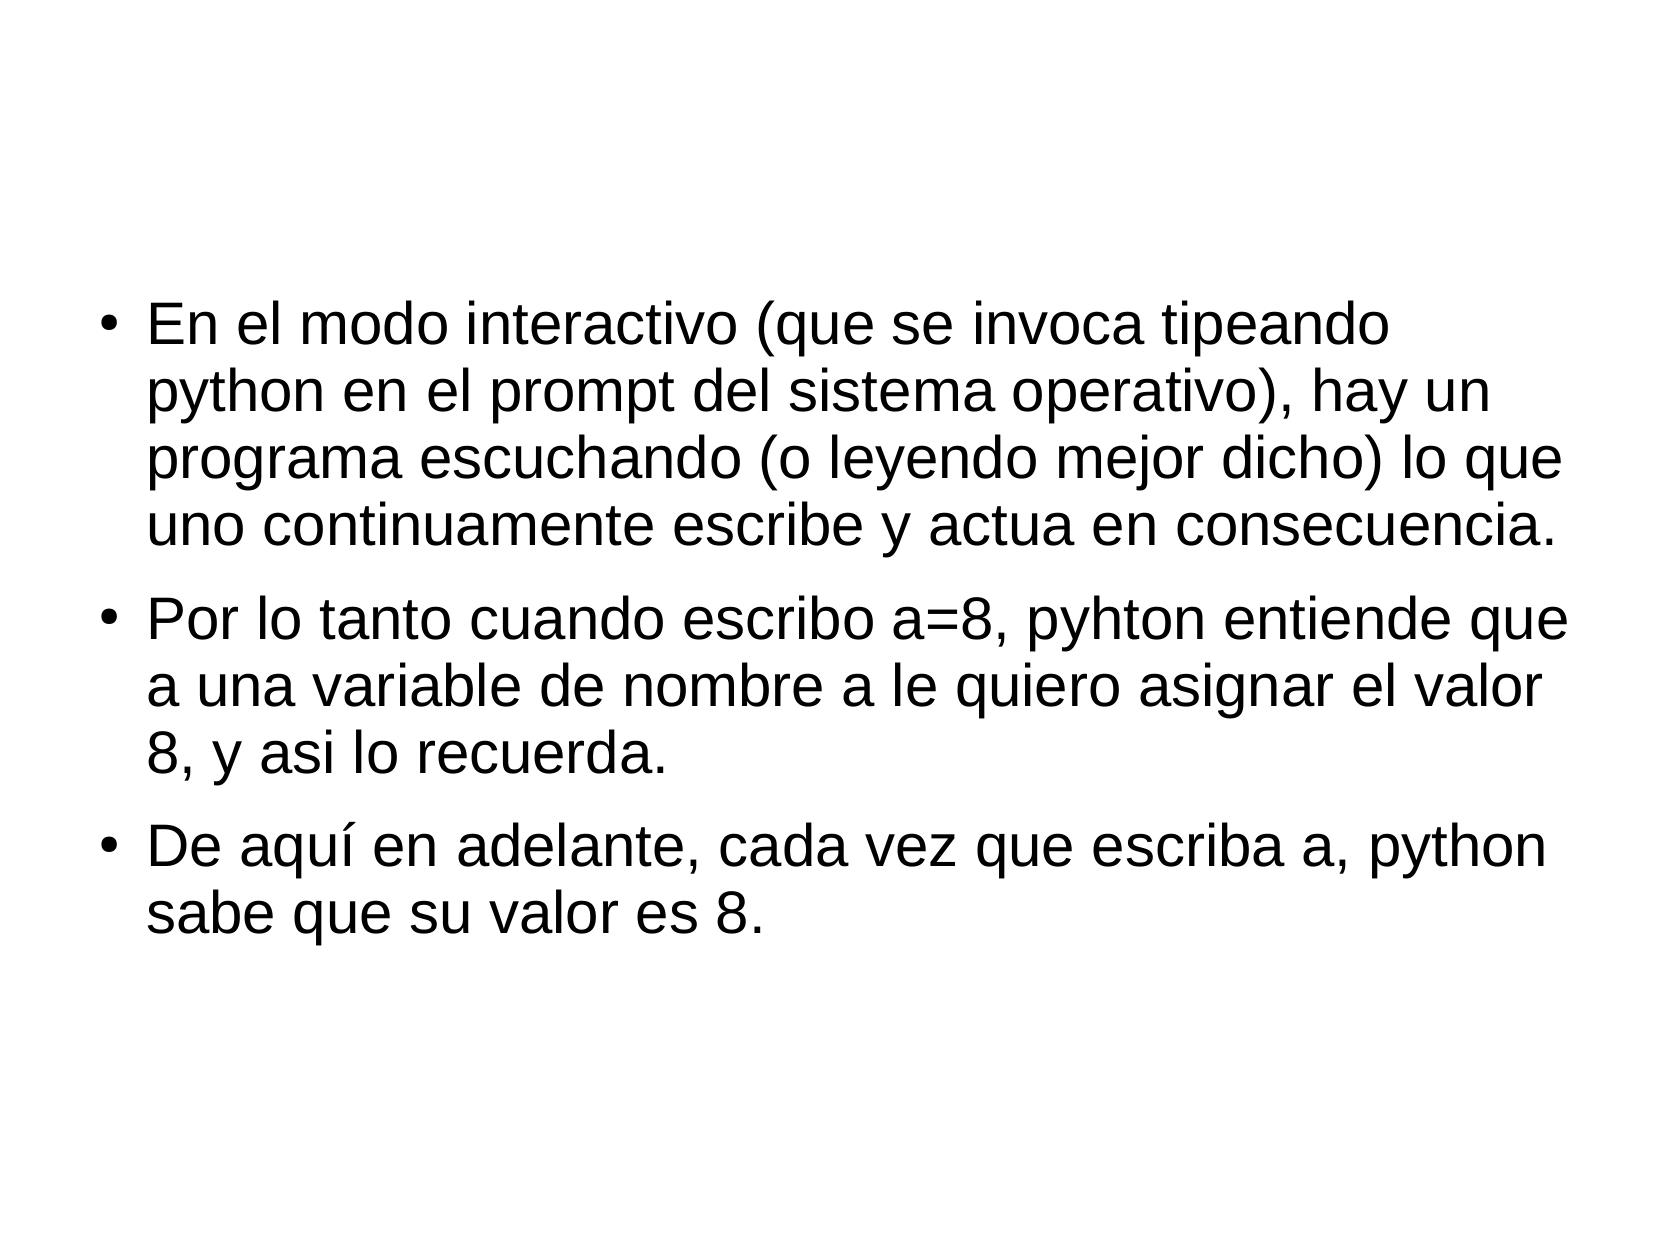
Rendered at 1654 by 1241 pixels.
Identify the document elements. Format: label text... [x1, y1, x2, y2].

list En el modo interactivo (que se invoca tipeando python en el prompt del sistema operativo), hay un programa escuchando (o leyendo mejor dicho) lo que uno continuamente escribe y actua en consecuencia. Por lo tanto cuando escribo a=8, pyhton entiende que a una variable de nombre a le quiero asignar el valor 8, y asi lo recuerda. De aquí en adelante, cada vez que escriba a, python sabe que su valor es 8. [82, 290, 1571, 1010]
